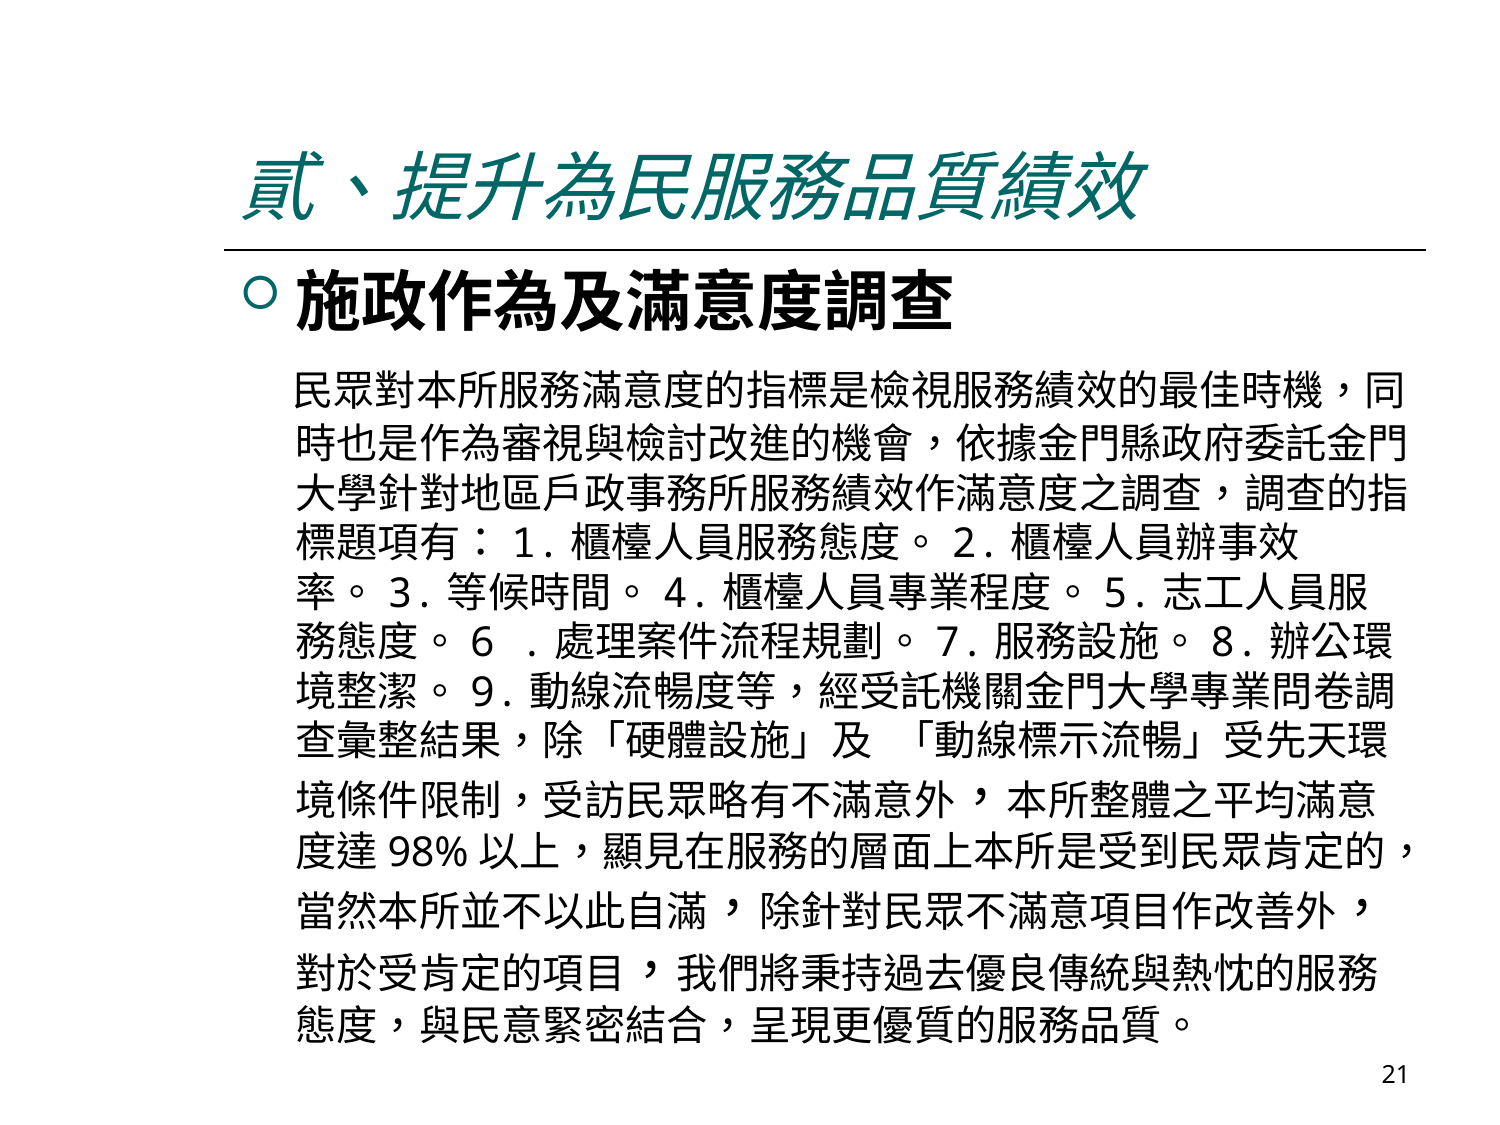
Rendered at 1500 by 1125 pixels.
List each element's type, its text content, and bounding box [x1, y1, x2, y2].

title 貳、提升為民服務品質績效 [224, 49, 1425, 237]
list 施政作為及滿意度調查 民眾對本所服務滿意度的指標是檢視服務績效的最佳時機，同時也是作為審視與檢討改進的機會，依據金門縣政府委託金門大學針對地區戶政事務所服務績效作滿意度之調查，調查的指標題項有：1.櫃檯人員服務態度。2.櫃檯人員辦事效率。3.等候時間。4.櫃檯人員專業程度。5.志工人員服務態度。6 .處理案件流程規劃。7.服務設施。8.辦公環境整潔。9.動線流暢度等，經受託機關金門大學專業問卷調查彙整結果，除「硬體設施」及 「動線標示流暢」受先天環境條件限制，受訪民眾略有不滿意外，本所整體之平均滿意度達98%以上，顯見在服務的層面上本所是受到民眾肯定的，當然本所並不以此自滿，除針對民眾不滿意項目作改善外，對於受肯定的項目，我們將秉持過去優良傳統與熱忱的服務態度，與民意緊密結合，呈現更優質的服務品質。 [224, 267, 1425, 1059]
text_box <編號> [1074, 1025, 1426, 1101]
